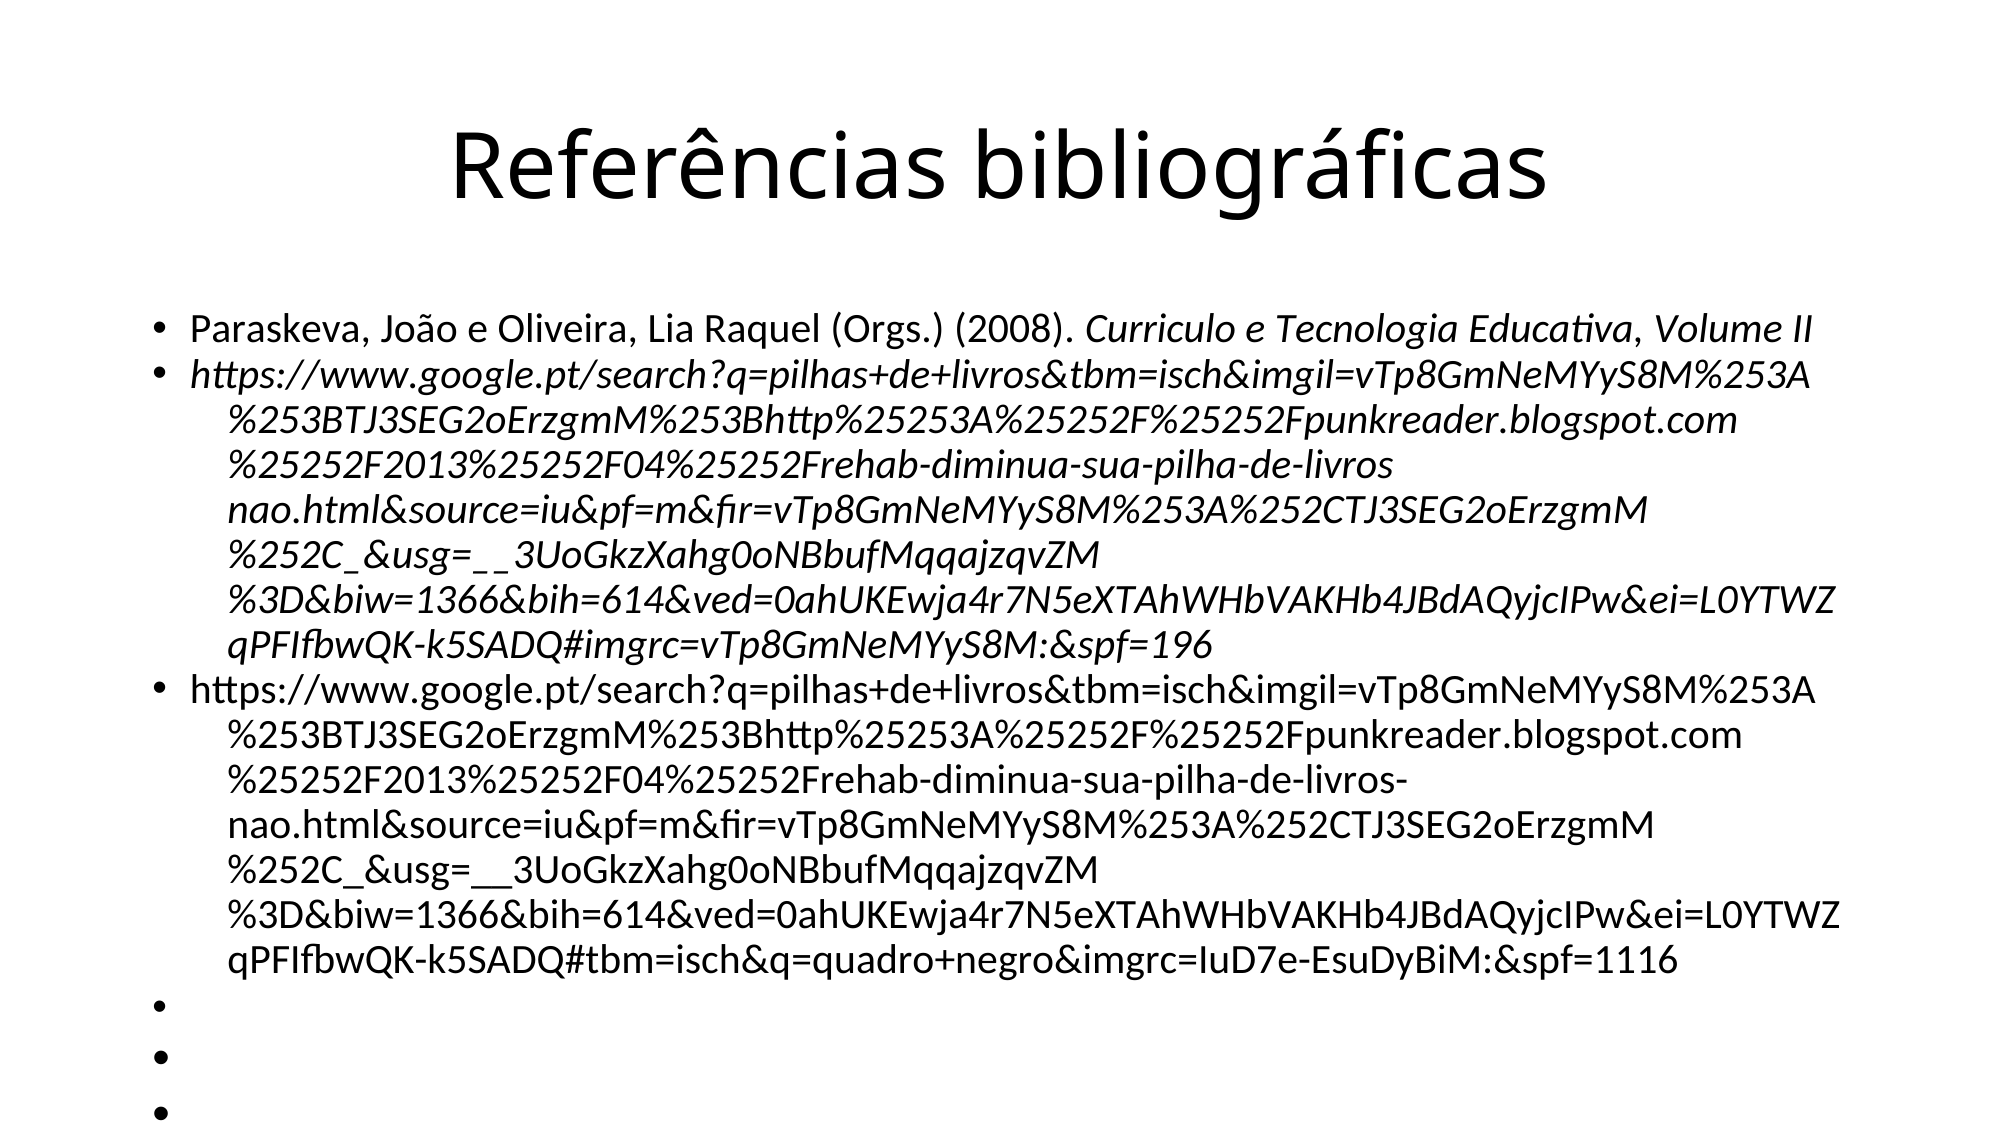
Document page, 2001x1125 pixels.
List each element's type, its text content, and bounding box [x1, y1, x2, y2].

title Referências bibliográficas [137, 59, 1863, 278]
list Paraskeva, João e Oliveira, Lia Raquel (Orgs.) (2008). Curriculo e Tecnologia Educativa, Volume II https://www.google.pt/search?q=pilhas+de+livros&tbm=isch&imgil=vTp8GmNeMYyS8M%253A%253BTJ3SEG2oErzgmM%253Bhttp%25253A%25252F%25252Fpunkreader.blogspot.com%25252F2013%25252F04%25252Frehab-diminua-sua-pilha-de-livros nao.html&source=iu&pf=m&fir=vTp8GmNeMYyS8M%253A%252CTJ3SEG2oErzgmM%252C_&usg=__3UoGkzXahg0oNBbufMqqajzqvZM%3D&biw=1366&bih=614&ved=0ahUKEwja4r7N5eXTAhWHbVAKHb4JBdAQyjcIPw&ei=L0YTWZqPFIfbwQK-k5SADQ#imgrc=vTp8GmNeMYyS8M:&spf=196 https://www.google.pt/search?q=pilhas+de+livros&tbm=isch&imgil=vTp8GmNeMYyS8M%253A%253BTJ3SEG2oErzgmM%253Bhttp%25253A%25252F%25252Fpunkreader.blogspot.com%25252F2013%25252F04%25252Frehab-diminua-sua-pilha-de-livros-nao.html&source=iu&pf=m&fir=vTp8GmNeMYyS8M%253A%252CTJ3SEG2oErzgmM%252C_&usg=__3UoGkzXahg0oNBbufMqqajzqvZM%3D&biw=1366&bih=614&ved=0ahUKEwja4r7N5eXTAhWHbVAKHb4JBdAQyjcIPw&ei=L0YTWZqPFIfbwQK-k5SADQ#tbm=isch&q=quadro+negro&imgrc=IuD7e-EsuDyBiM:&spf=1116 [137, 299, 1863, 1014]
